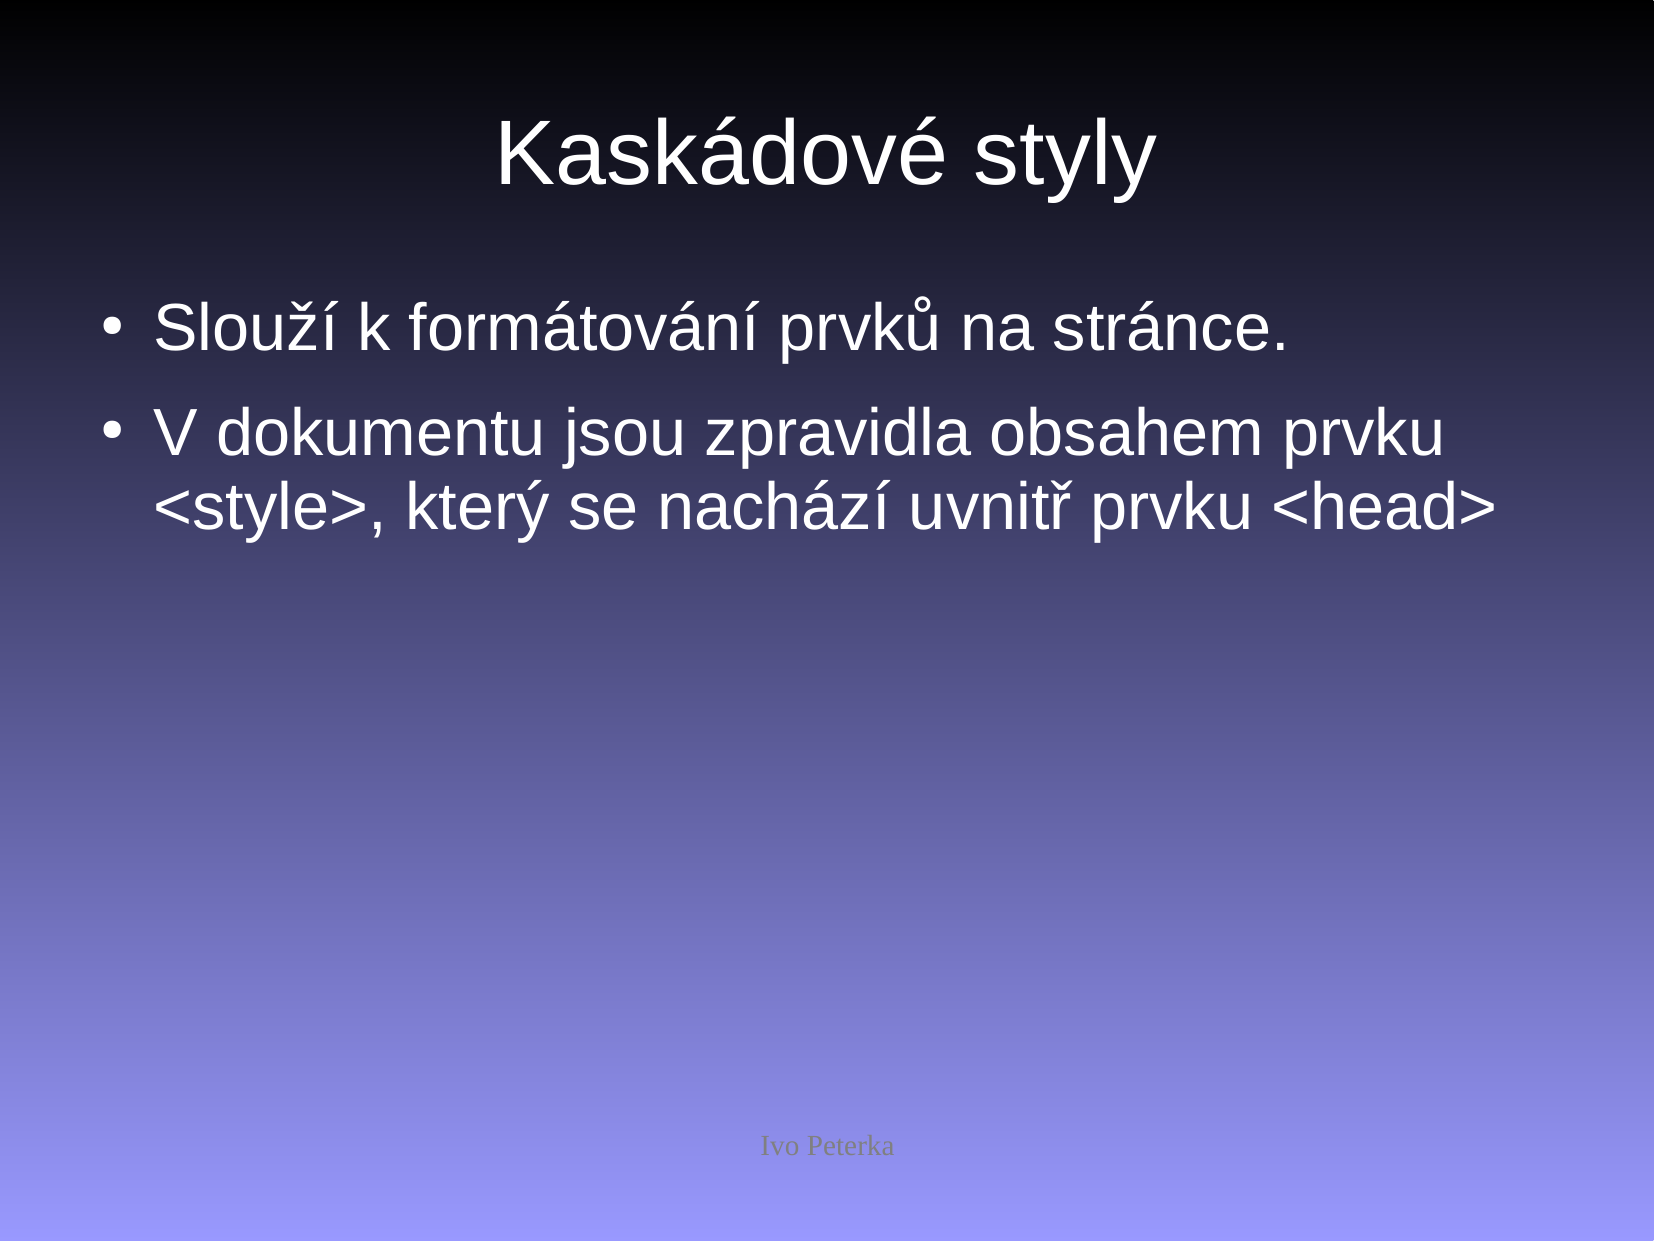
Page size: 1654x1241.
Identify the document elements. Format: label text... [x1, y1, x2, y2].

title Kaskádové styly [82, 49, 1571, 257]
list Slouží k formátování prvků na stránce. V dokumentu jsou zpravidla obsahem prvku <style>, který se nachází uvnitř prvku <head> [82, 290, 1571, 1109]
